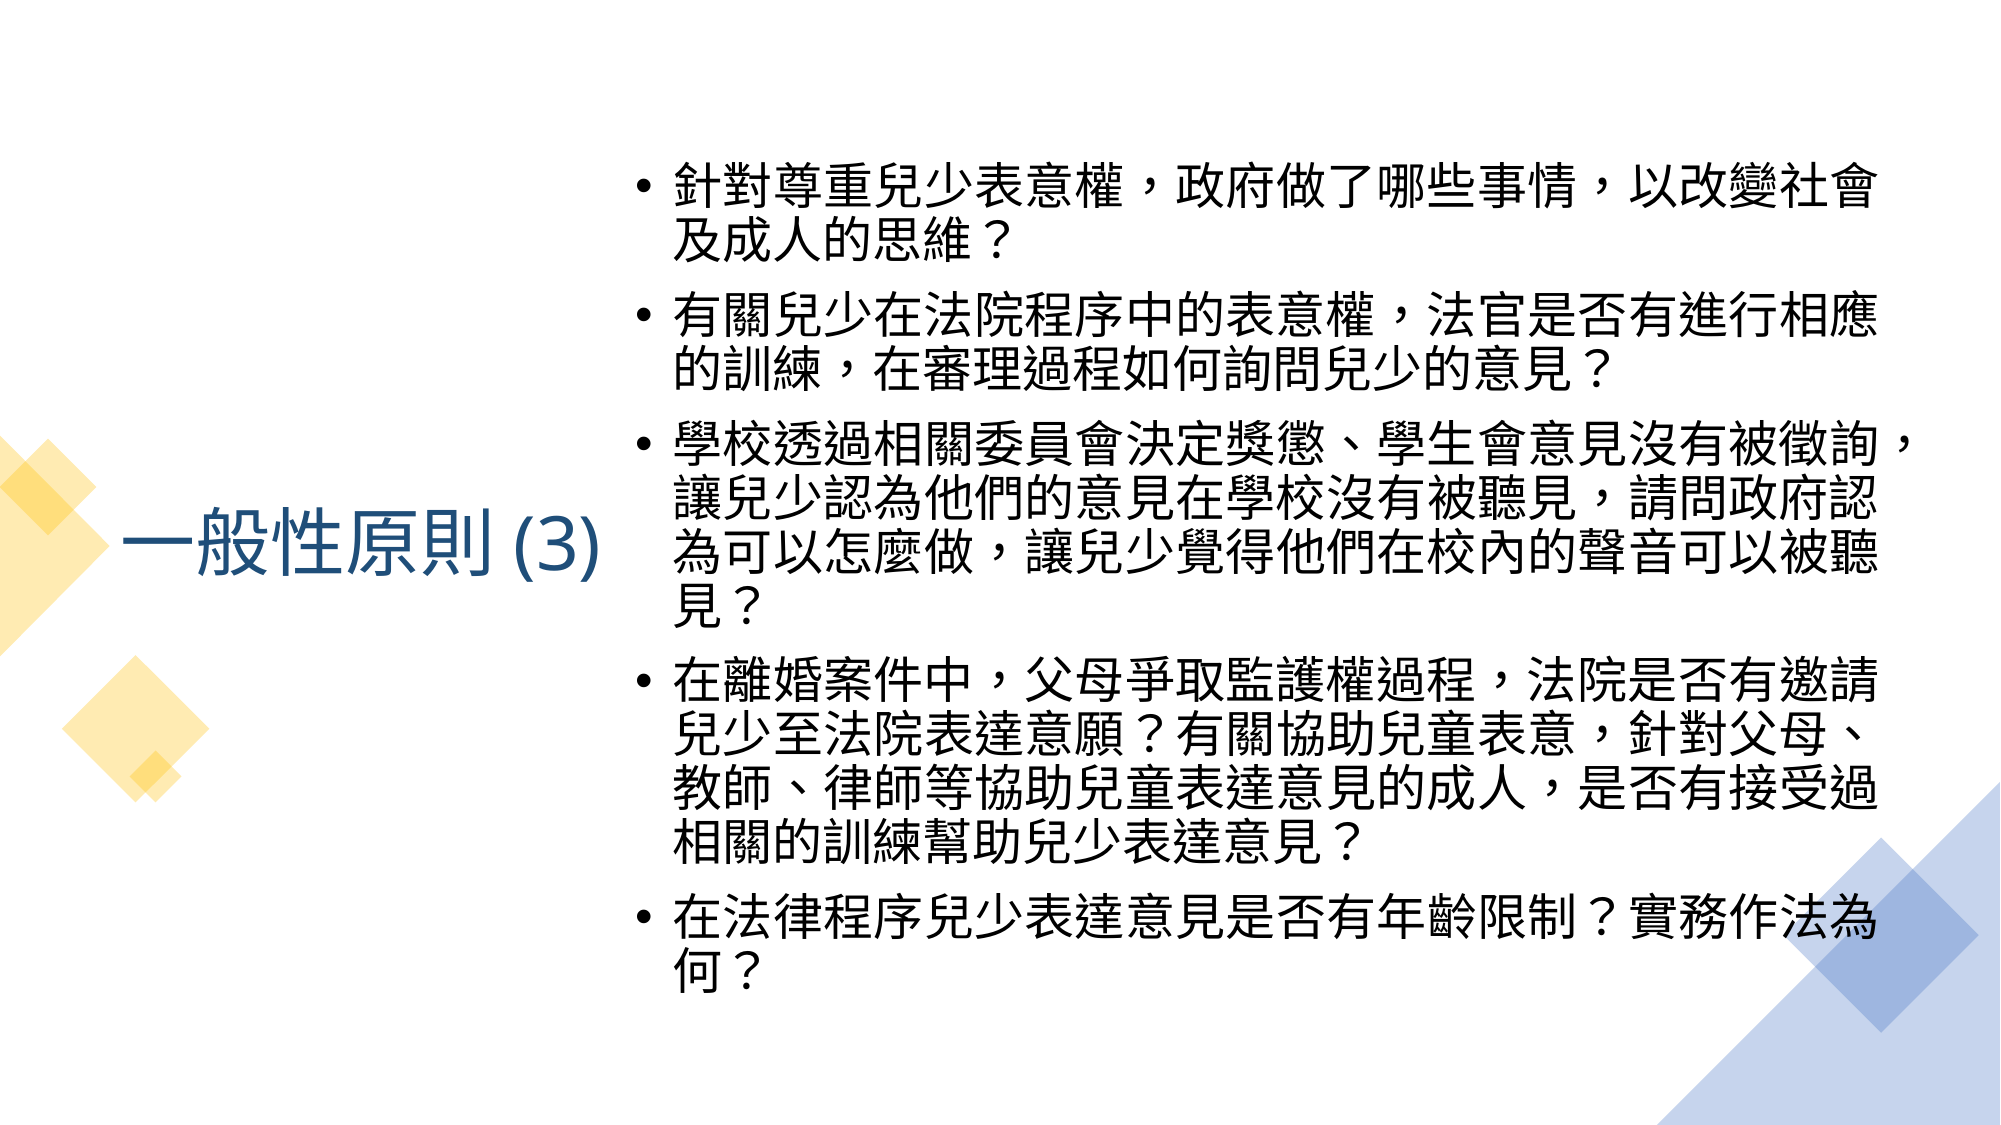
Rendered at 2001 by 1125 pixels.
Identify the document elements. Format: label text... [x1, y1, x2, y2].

title 一般性原則(3) [105, 101, 925, 990]
text_box [0, 0, 2000, 1125]
list 針對尊重兒少表意權，政府做了哪些事情，以改變社會及成人的思維？ 有關兒少在法院程序中的表意權，法官是否有進行相應的訓練，在審理過程如何詢問兒少的意見？ 學校透過相關委員會決定獎懲、學生會意見沒有被徵詢，讓兒少認為他們的意見在學校沒有被聽見，請問政府認為可以怎麼做，讓兒少覺得他們在校內的聲音可以被聽見？ 在離婚案件中，父母爭取監護權過程，法院是否有邀請兒少至法院表達意願？有關協助兒童表意，針對父母、教師、律師等協助兒童表達意見的成人，是否有接受過相關的訓練幫助兒少表達意見？ 在法律程序兒少表達意見是否有年齡限制？實務作法為何？ [620, 105, 1895, 1057]
